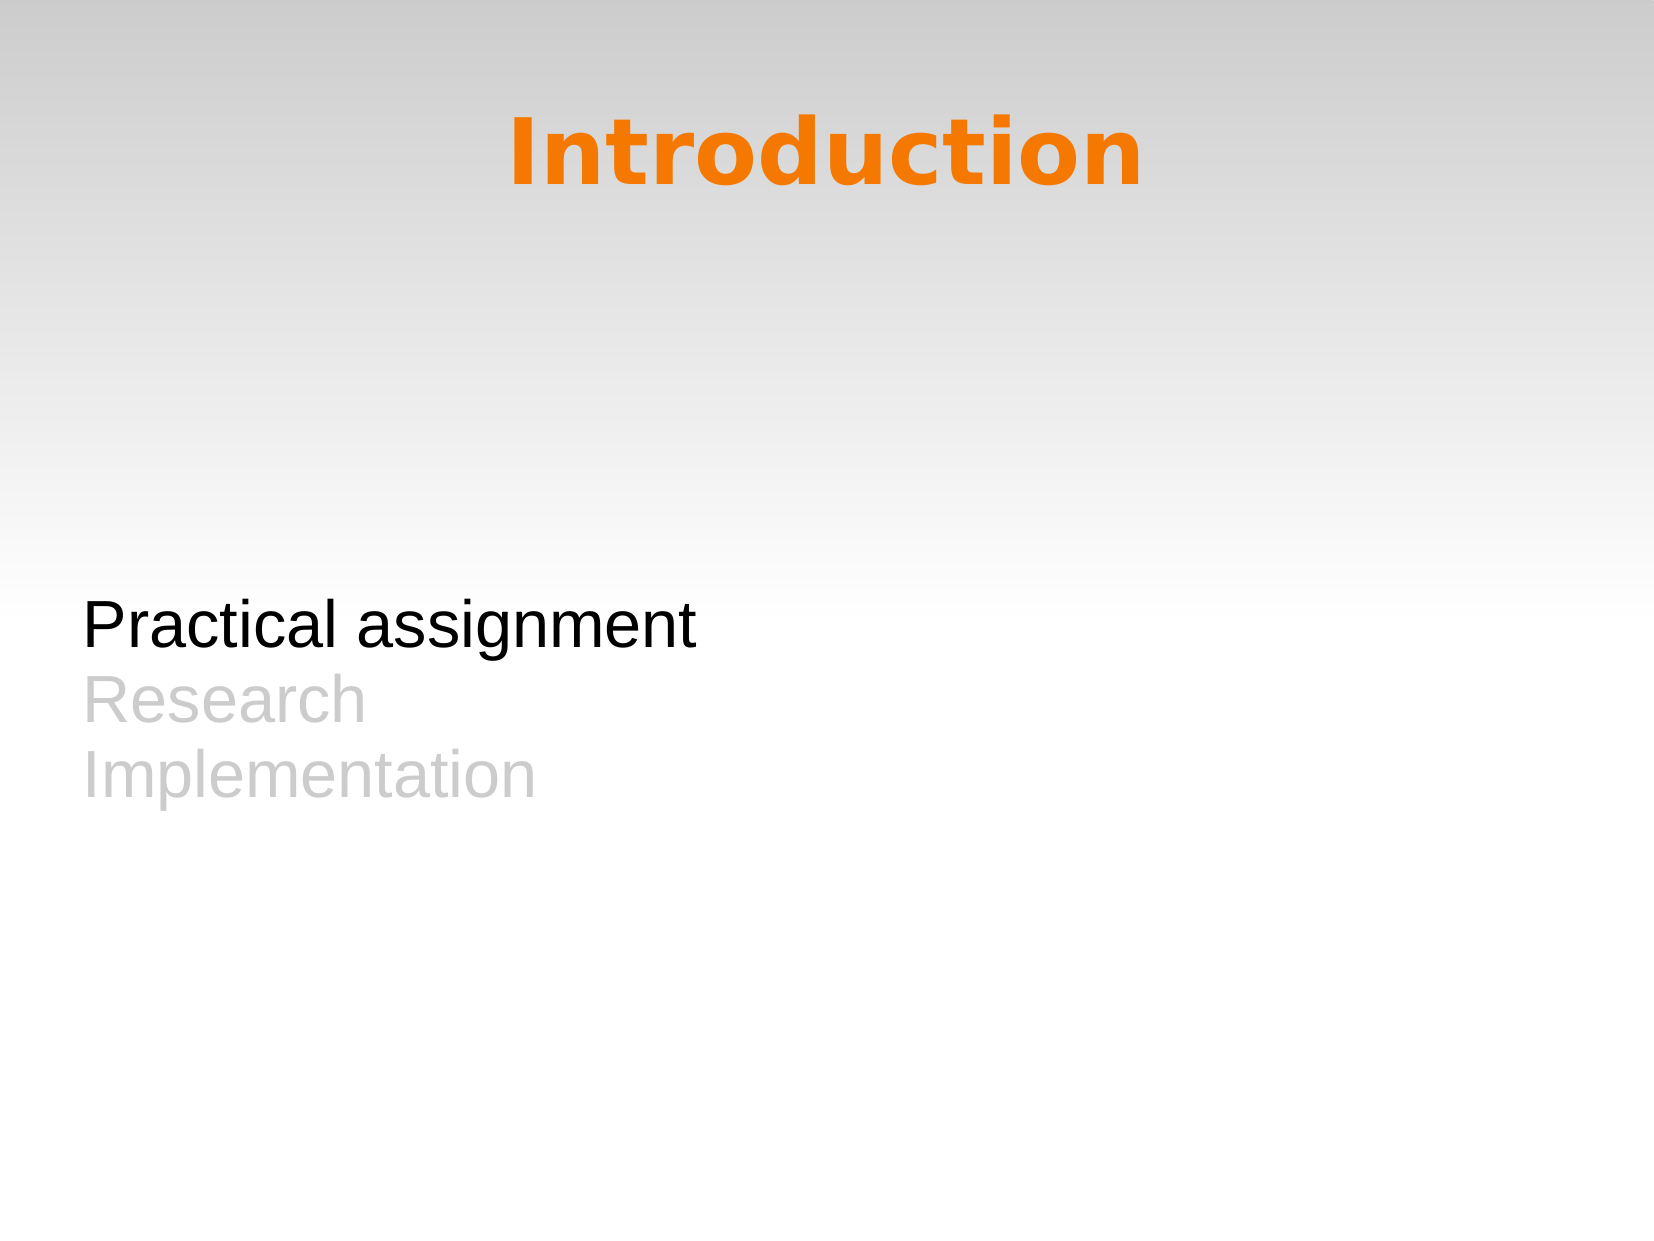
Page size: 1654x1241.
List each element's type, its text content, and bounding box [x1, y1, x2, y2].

title Introduction [82, 56, 1571, 250]
subtitle Practical assignment Research Implementation [82, 297, 1571, 1102]
